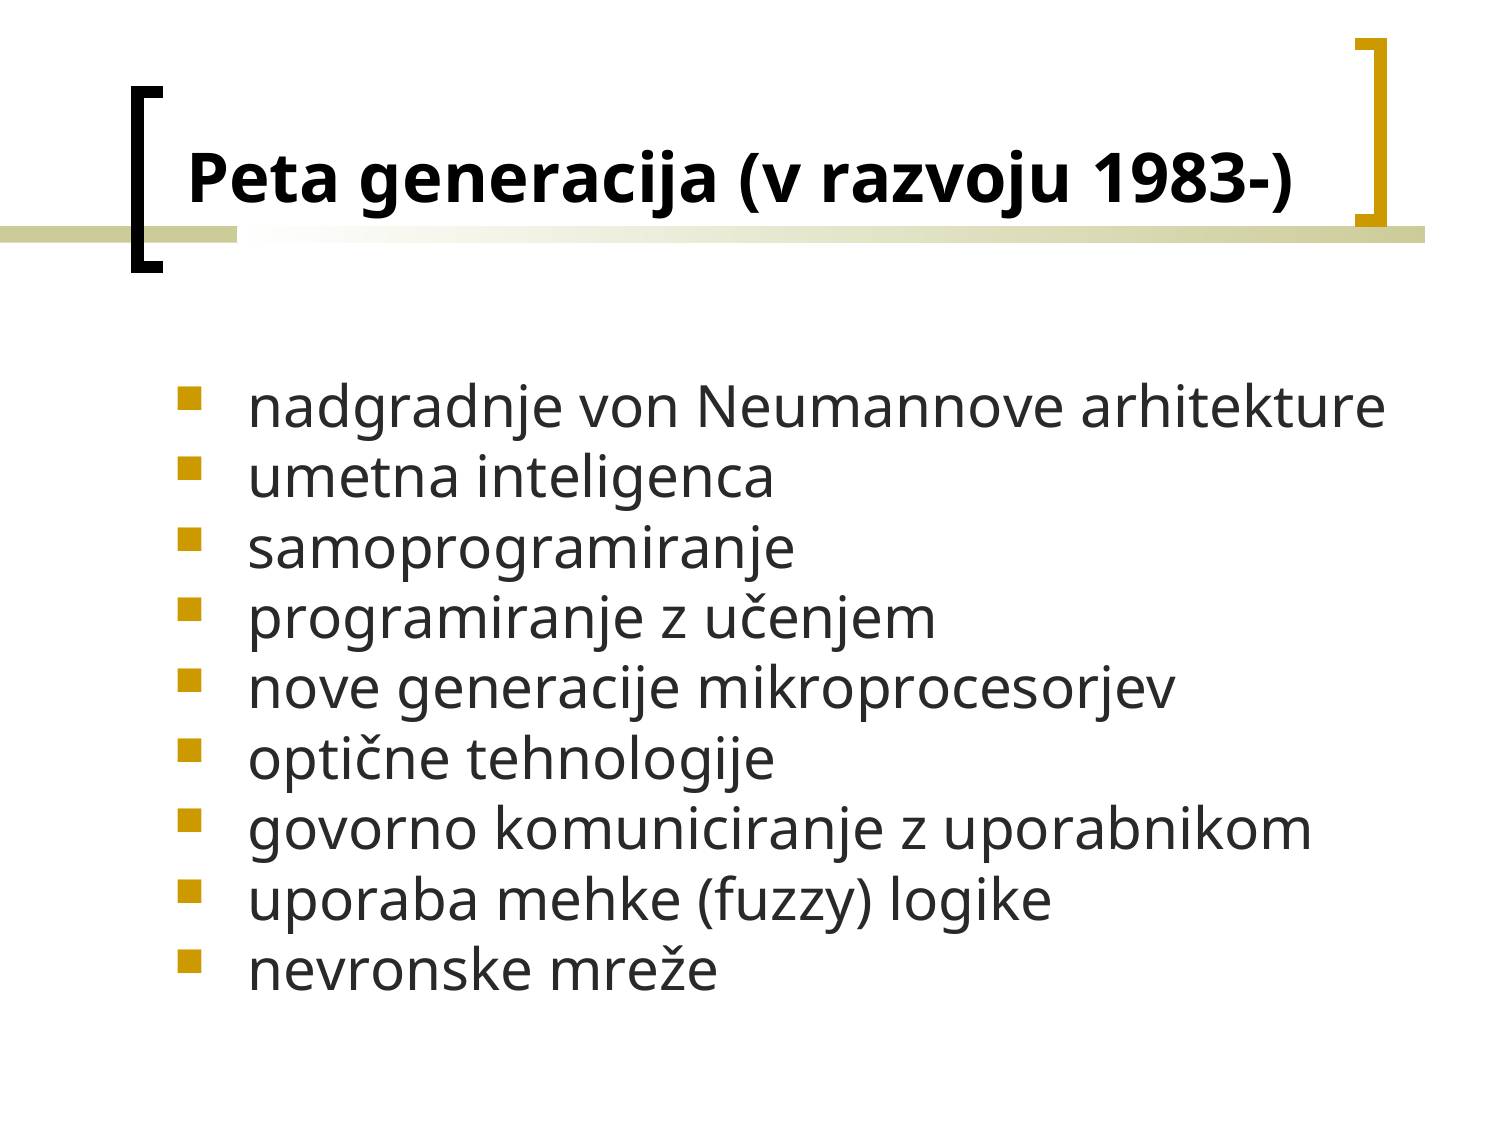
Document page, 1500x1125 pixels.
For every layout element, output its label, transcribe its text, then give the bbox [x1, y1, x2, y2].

list nadgradnje von Neumannove arhitekture umetna inteligenca samoprogramiranje programiranje z učenjem nove generacije mikroprocesorjev optične tehnologije govorno komuniciranje z uporabnikom uporaba mehke (fuzzy) logike nevronske mreže [159, 290, 1413, 1001]
title Peta generacija (v razvoju 1983-) [171, 101, 1436, 224]
